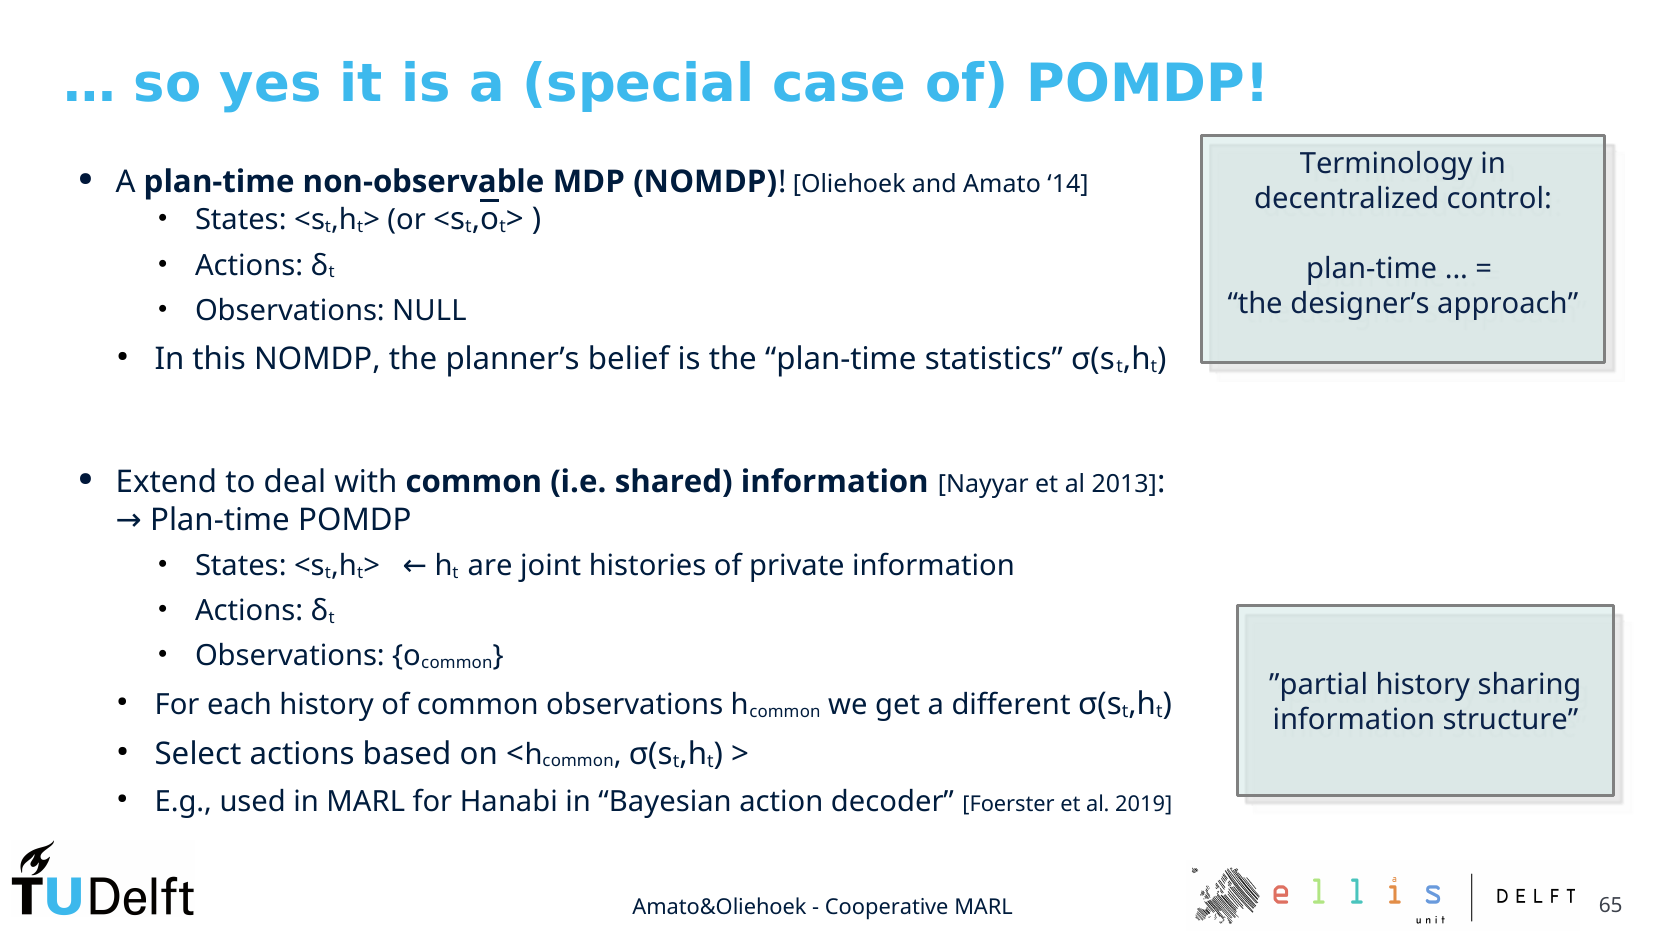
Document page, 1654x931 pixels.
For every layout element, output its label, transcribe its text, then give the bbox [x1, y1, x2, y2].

list A plan-time non-observable MDP (NOMDP)! [Oliehoek and Amato ‘14] States: <st,ht> (or <st,ot> ) Actions: δt Observations: NULL In this NOMDP, the planner’s belief is the “plan-time statistics” σ(st,ht) Extend to deal with common (i.e. shared) information [Nayyar et al 2013]: → Plan-time POMDP States: <st,ht> ← ht are joint histories of private information Actions: δt Observations: {ocommon} For each history of common observations hcommon we get a different σ(st,ht) Select actions based on <hcommon, σ(st,ht) > E.g., used in MARL for Hanabi in “Bayesian action decoder” [Foerster et al. 2019] [63, 161, 1202, 776]
title … so yes it is a (special case of) POMDP! [63, 12, 1571, 112]
picture [1186, 860, 1580, 931]
text_box ”partial history sharing information structure” [1237, 605, 1614, 796]
text_box Terminology in decentralized control: plan-time ... = “the designer’s approach” [1201, 135, 1605, 363]
picture [11, 840, 195, 917]
